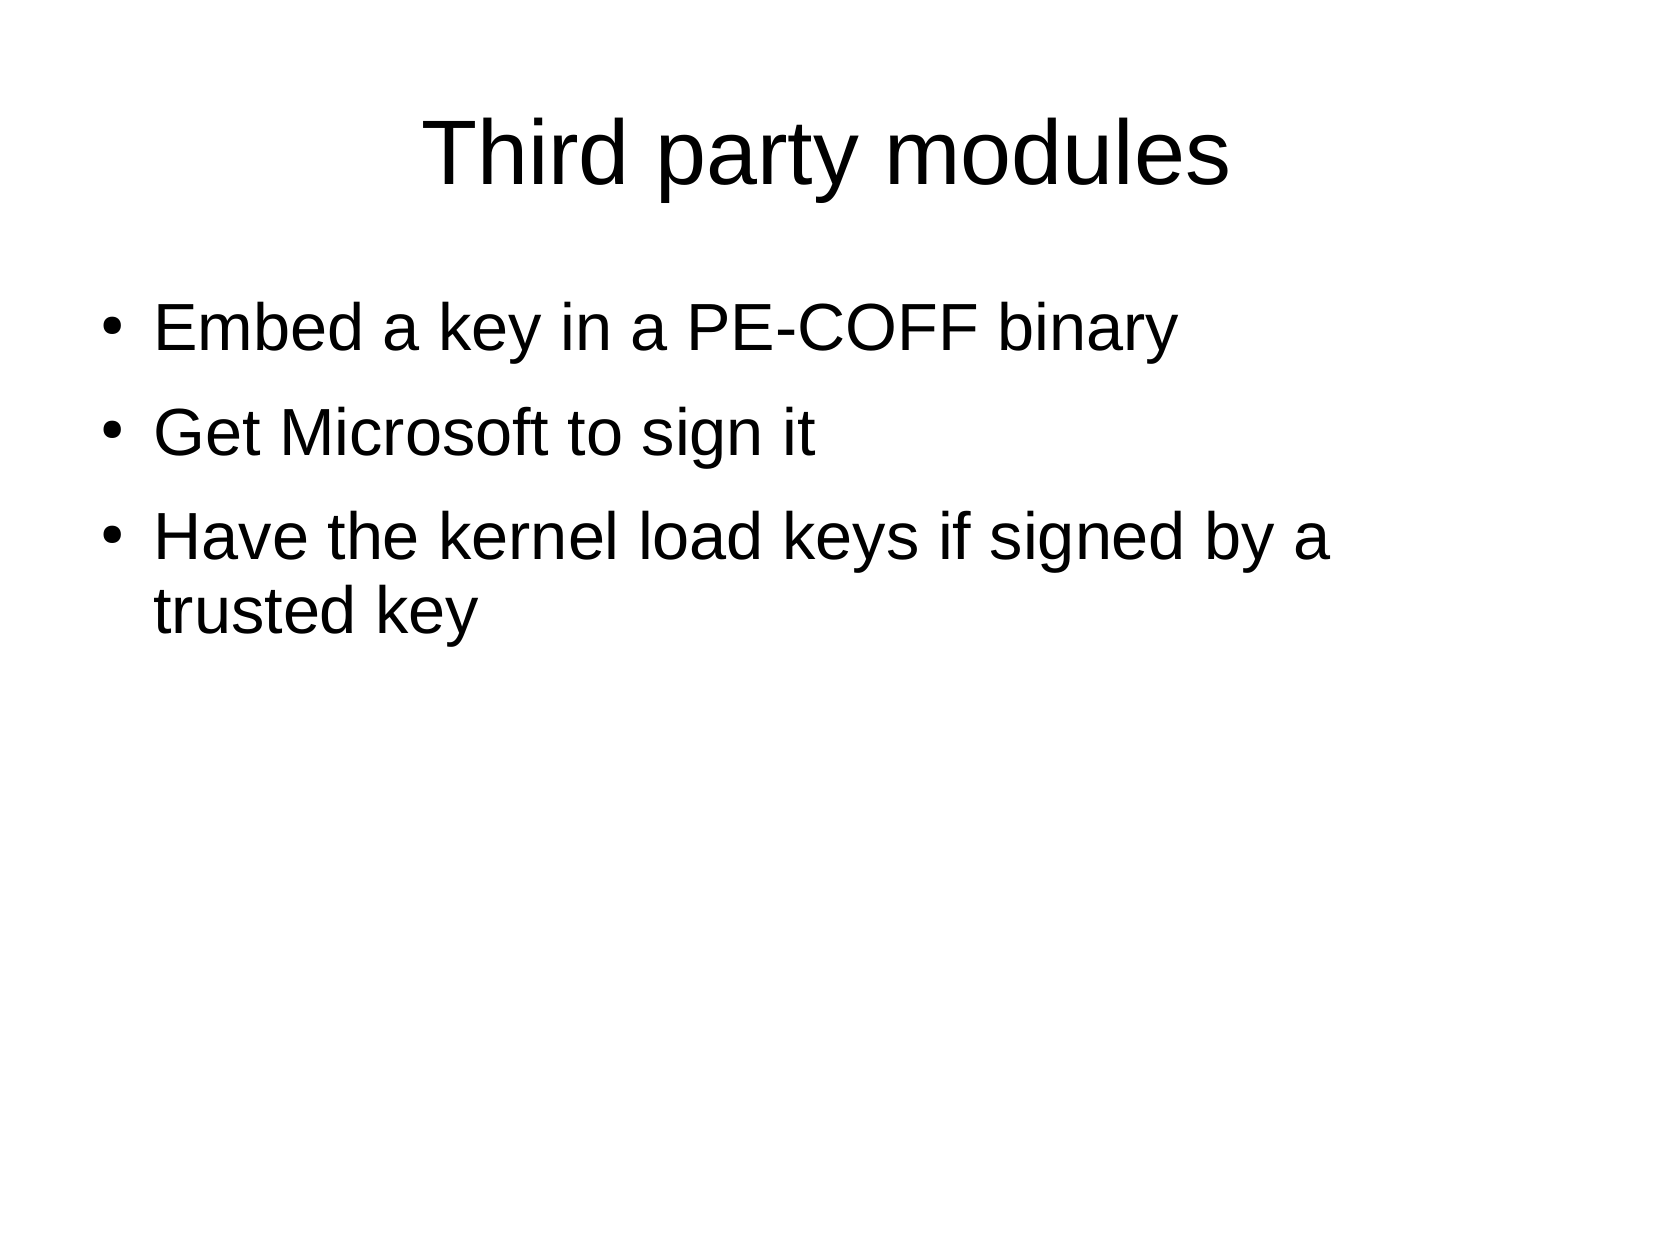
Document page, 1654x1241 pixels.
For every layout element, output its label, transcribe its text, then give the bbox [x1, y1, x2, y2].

list Embed a key in a PE-COFF binary Get Microsoft to sign it Have the kernel load keys if signed by a trusted key [82, 290, 1538, 1010]
title Third party modules [82, 49, 1571, 257]
